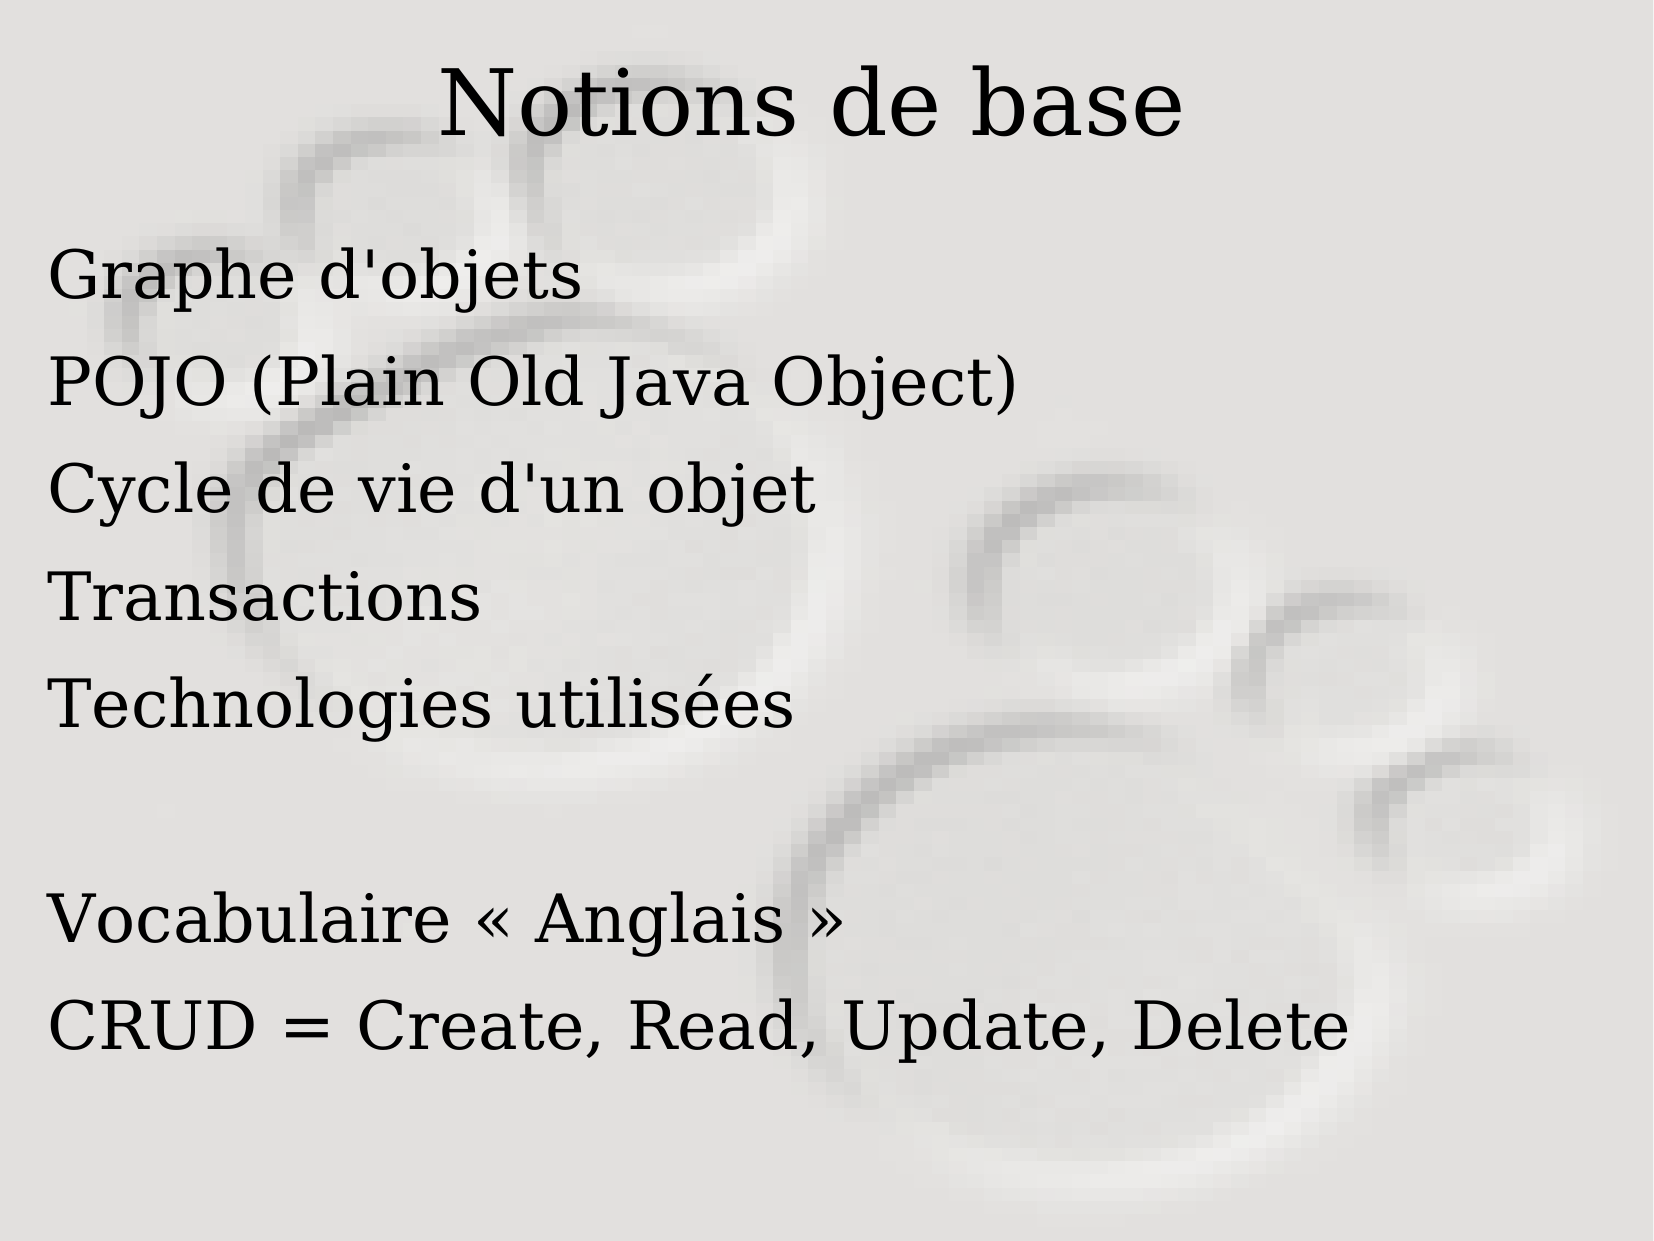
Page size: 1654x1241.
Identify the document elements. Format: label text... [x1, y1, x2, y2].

picture [0, 0, 1654, 1241]
title Notions de base [29, 0, 1595, 208]
list Graphe d'objets POJO (Plain Old Java Object) Cycle de vie d'un objet Transactions Technologies utilisées Vocabulaire « Anglais » CRUD = Create, Read, Update, Delete [29, 236, 1595, 1152]
